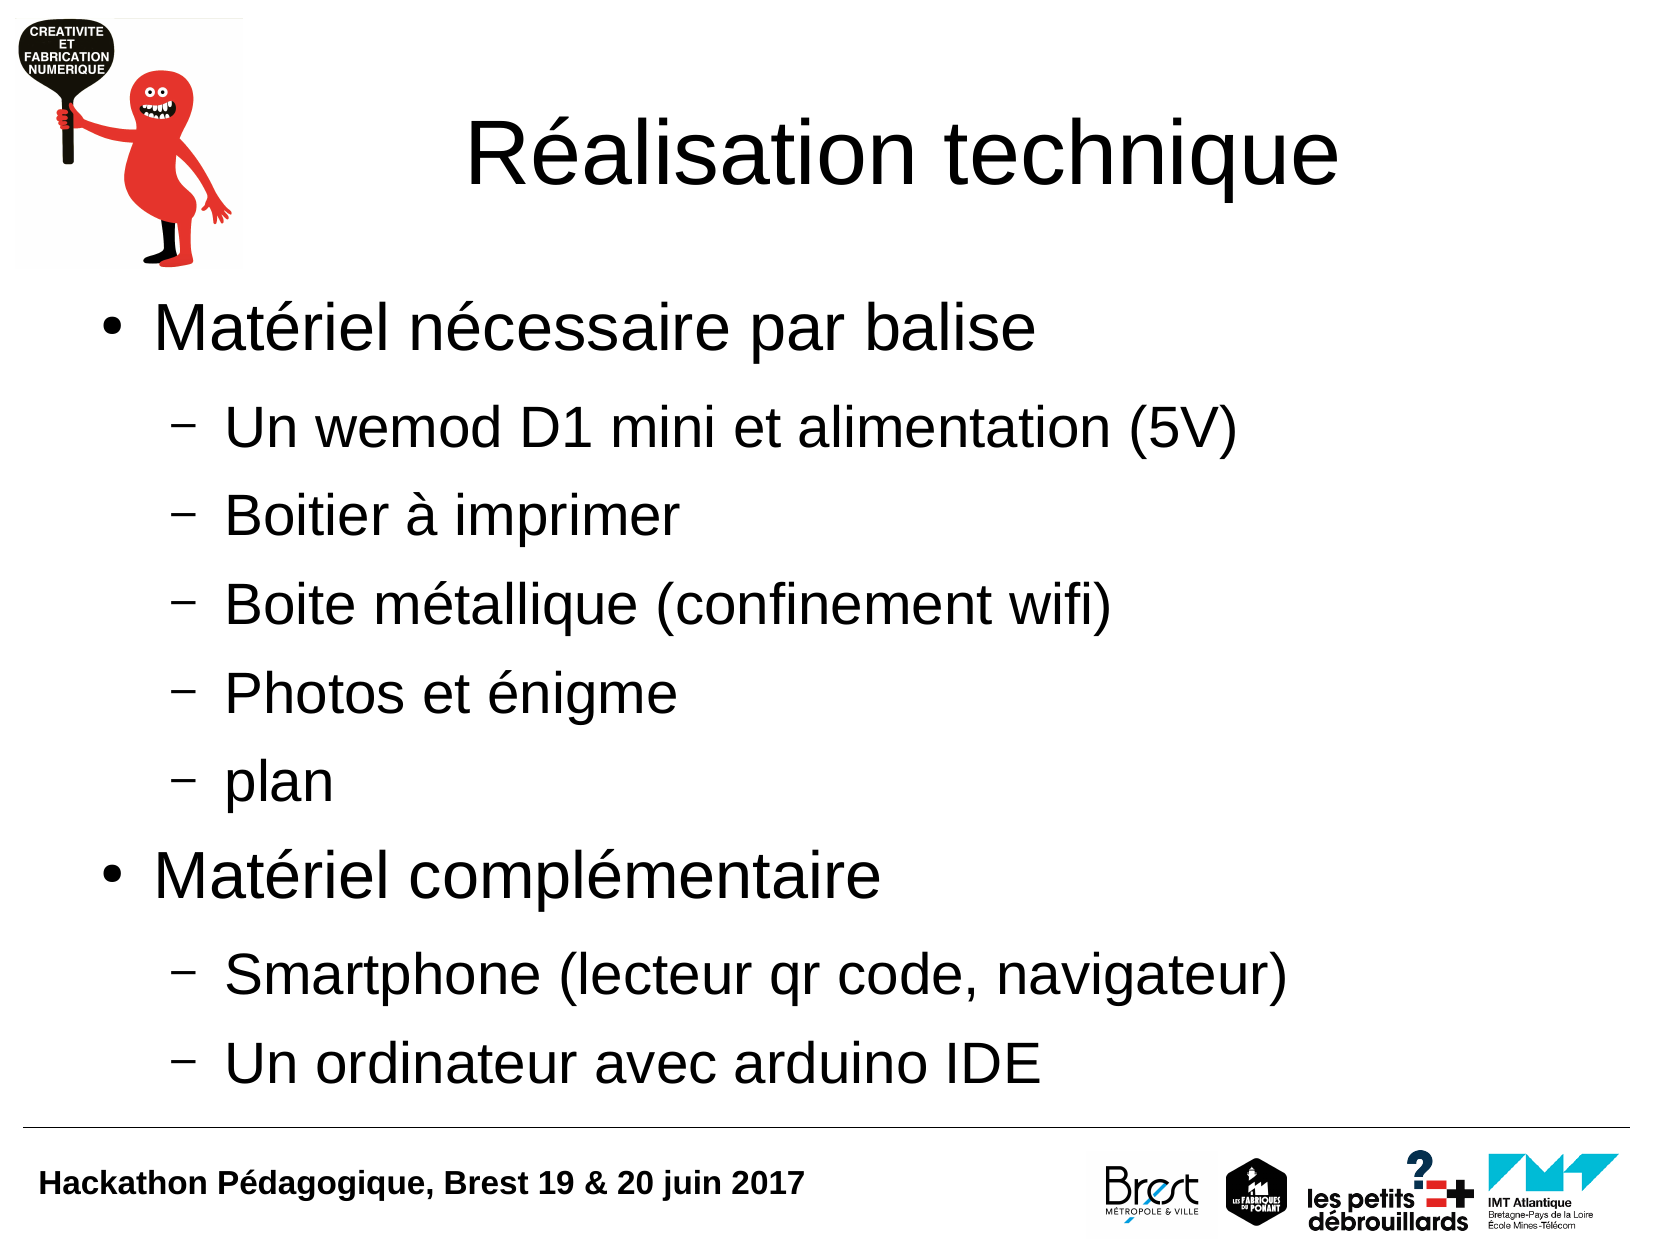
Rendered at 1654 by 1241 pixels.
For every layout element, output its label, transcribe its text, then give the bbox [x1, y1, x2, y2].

picture [1226, 1158, 1287, 1226]
text_box Hackathon Pédagogique, Brest 19 & 20 juin 2017 [23, 1157, 945, 1210]
picture [1308, 1150, 1474, 1231]
title Réalisation technique [236, 49, 1571, 257]
list Matériel nécessaire par balise Un wemod D1 mini et alimentation (5V) Boitier à imprimer Boite métallique (confinement wifi) Photos et énigme plan Matériel complémentaire Smartphone (lecteur qr code, navigateur) Un ordinateur avec arduino IDE [82, 290, 1571, 1109]
picture [15, 18, 243, 269]
picture [1488, 1153, 1619, 1229]
picture [1086, 1151, 1218, 1240]
